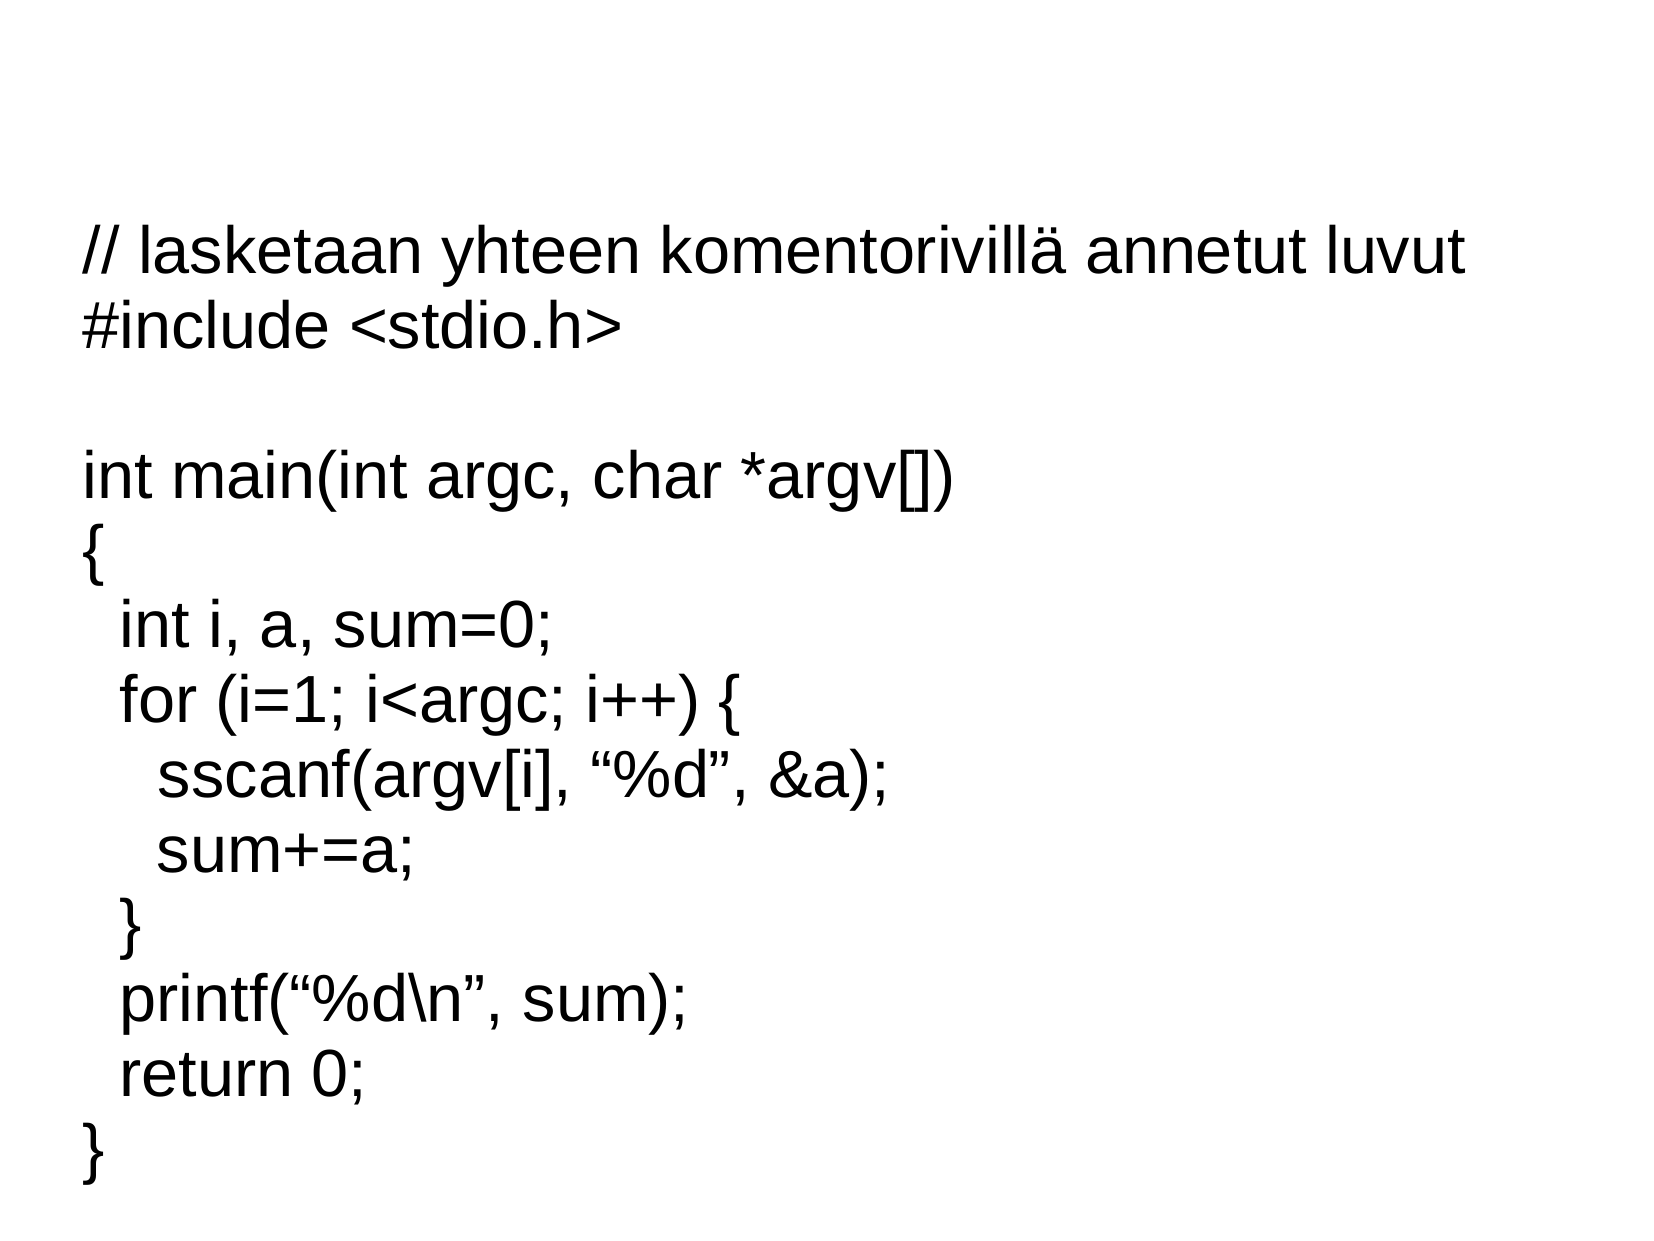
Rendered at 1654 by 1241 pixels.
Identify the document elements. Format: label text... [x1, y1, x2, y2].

text_box // lasketaan yhteen komentorivillä annetut luvut #include <stdio.h> int main(int argc, char *argv[]) { int i, a, sum=0; for (i=1; i<argc; i++) { sscanf(argv[i], “%d”, &a); sum+=a; } printf(“%d\n”, sum); return 0; } [82, 213, 1571, 1186]
